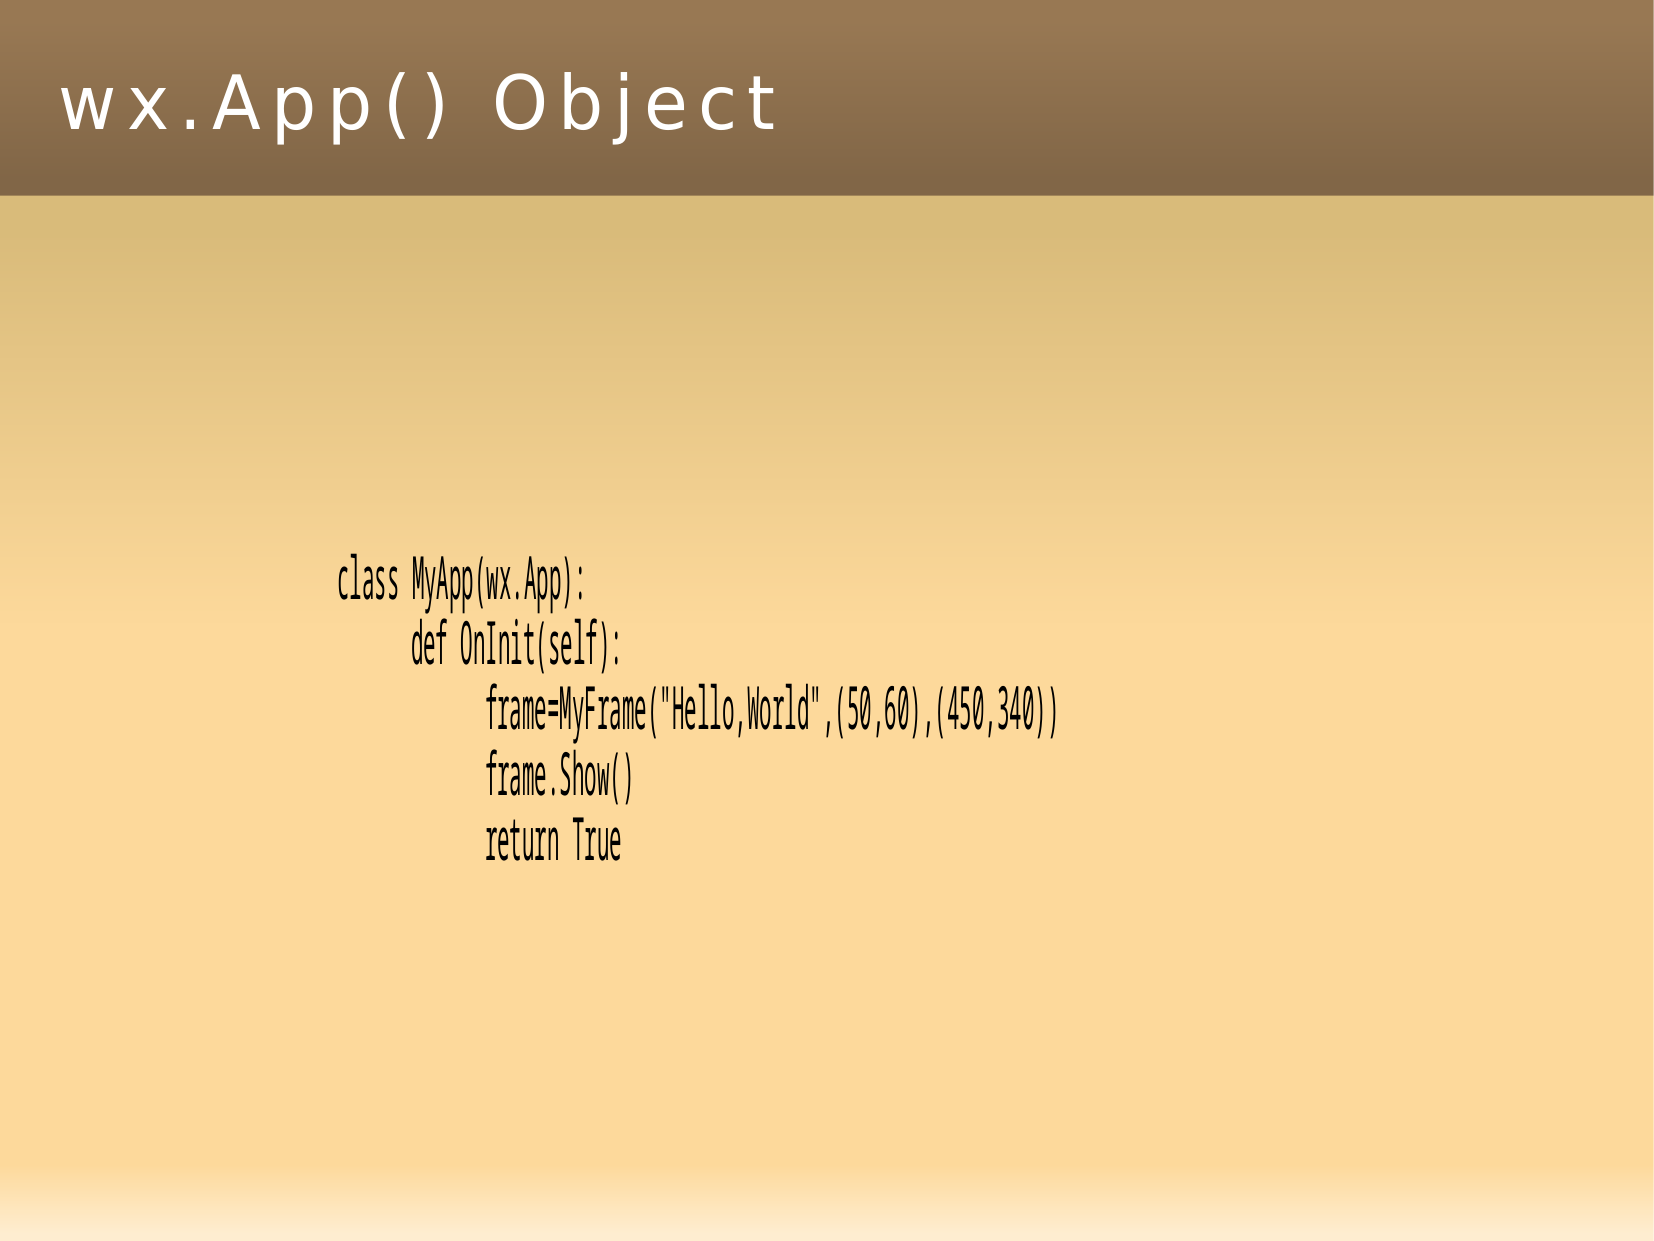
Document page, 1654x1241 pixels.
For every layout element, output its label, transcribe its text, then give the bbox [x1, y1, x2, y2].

title wx.App() Object [59, 29, 1595, 178]
chart [82, 290, 1571, 1109]
picture [0, 0, 1654, 1241]
